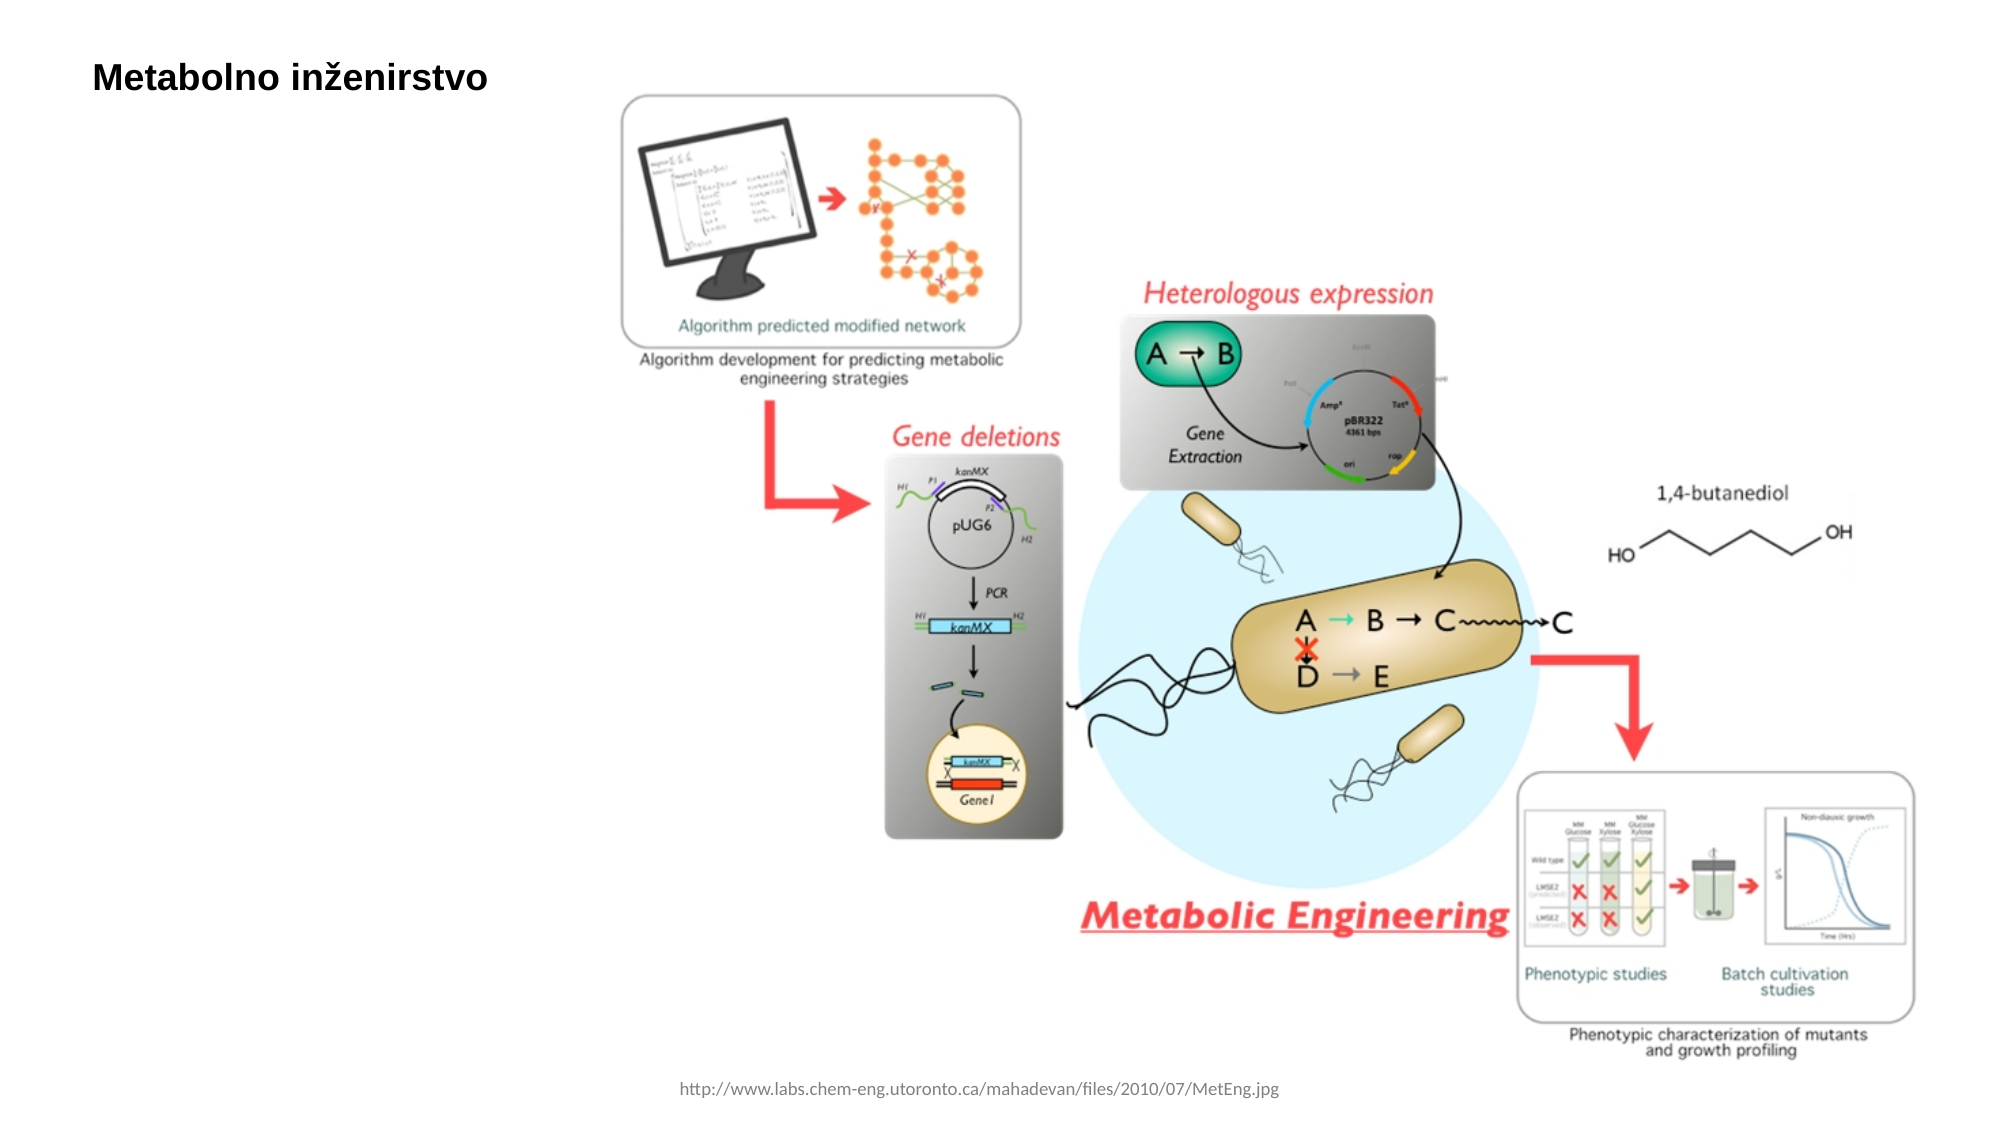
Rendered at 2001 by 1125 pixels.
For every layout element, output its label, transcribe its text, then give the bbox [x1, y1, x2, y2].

picture [616, 90, 1924, 1070]
text_box http://www.labs.chem-eng.utoronto.ca/mahadevan/files/2010/07/MetEng.jpg [664, 1070, 1294, 1107]
text_box Metabolno inženirstvo [77, 45, 504, 106]
